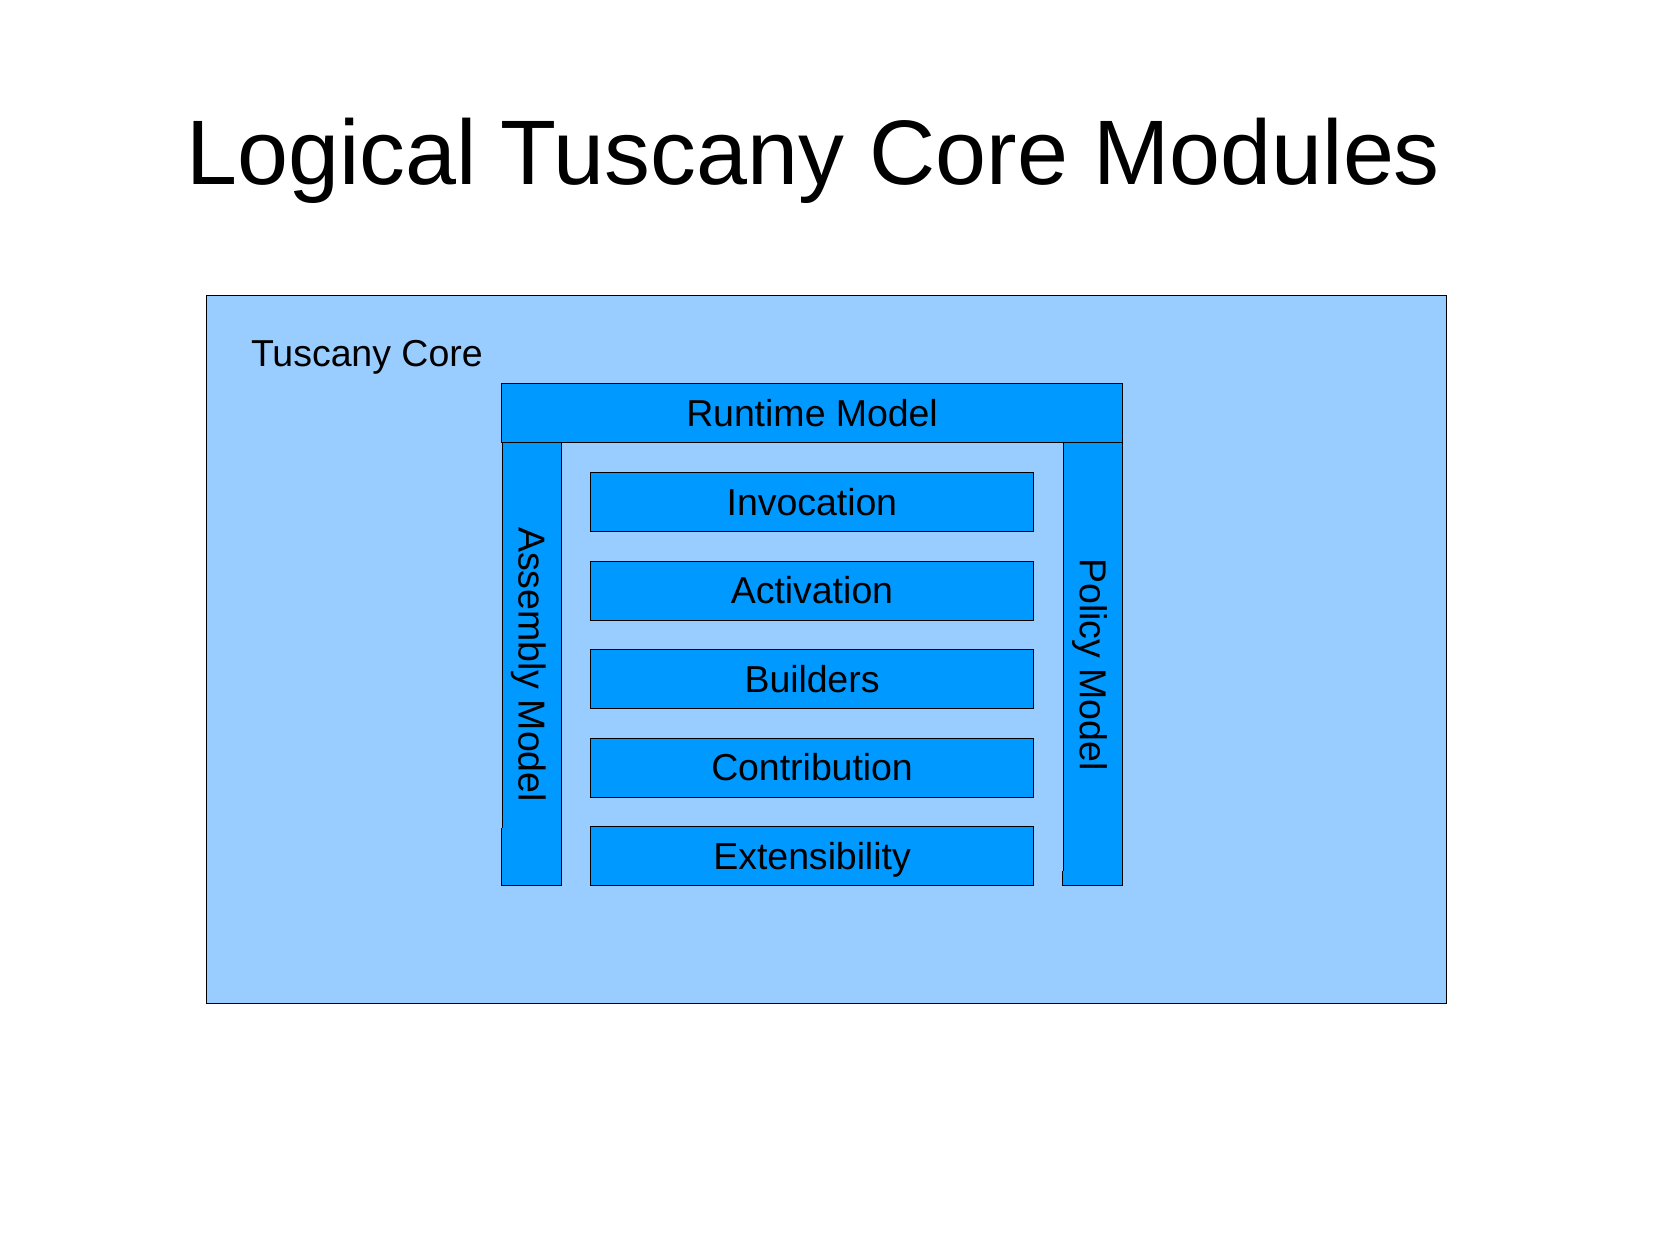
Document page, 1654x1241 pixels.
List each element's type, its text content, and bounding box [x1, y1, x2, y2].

text_box Extensibility [590, 826, 1034, 886]
text_box Activation [590, 561, 1034, 621]
text_box Policy Model [1062, 443, 1123, 886]
title Logical Tuscany Core Modules [82, 56, 1571, 250]
text_box Assembly Model [501, 443, 562, 886]
text_box Tuscany Core [236, 324, 768, 382]
text_box Builders [590, 649, 1034, 709]
text_box [206, 295, 1447, 1004]
text_box Invocation [590, 472, 1034, 532]
text_box Contribution [590, 738, 1034, 798]
text_box Runtime Model [501, 383, 1123, 443]
